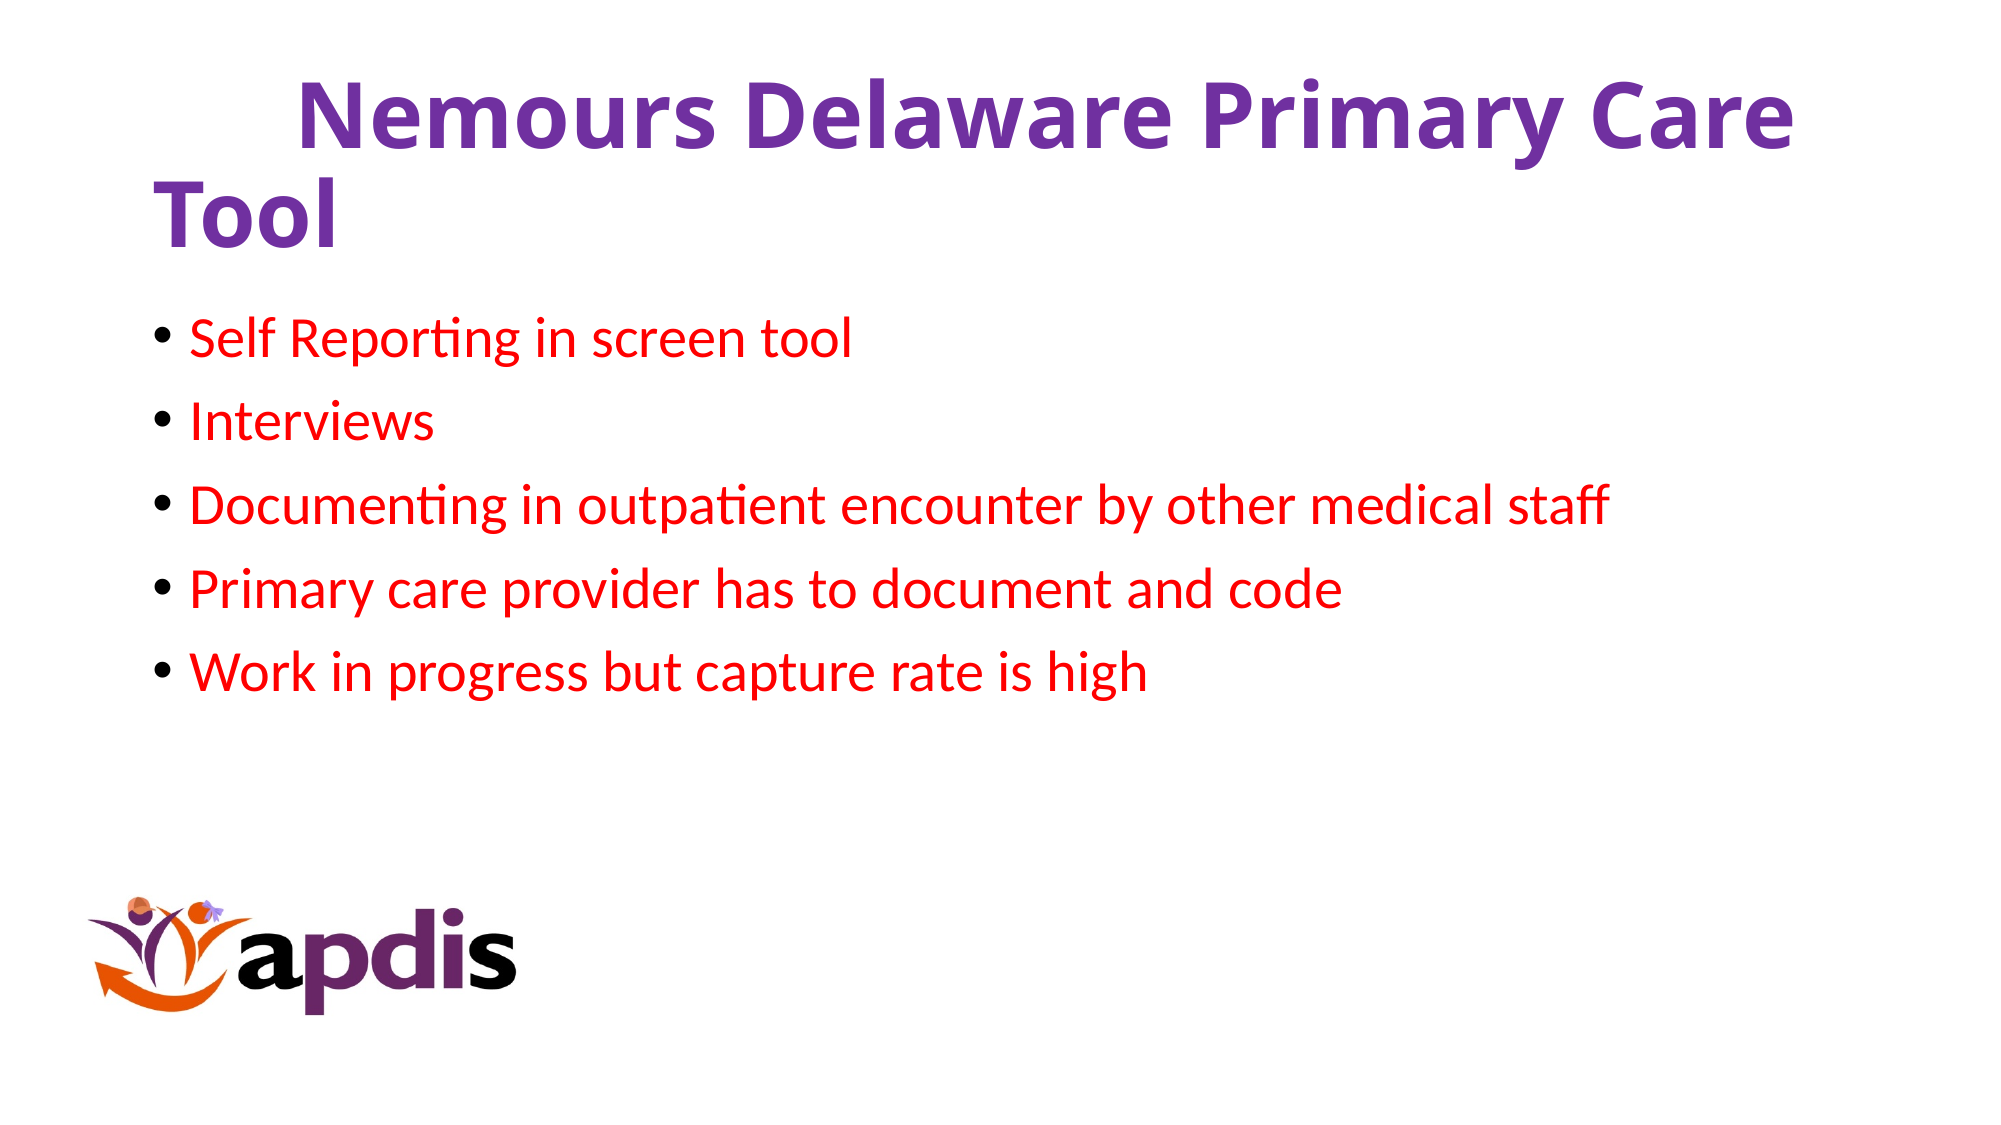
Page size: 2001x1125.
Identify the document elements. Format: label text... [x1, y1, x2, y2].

title Nemours Delaware Primary Care Tool [137, 59, 1863, 278]
picture [60, 873, 523, 1035]
list Self Reporting in screen tool Interviews Documenting in outpatient encounter by other medical staff Primary care provider has to document and code Work in progress but capture rate is high [137, 299, 1863, 1014]
